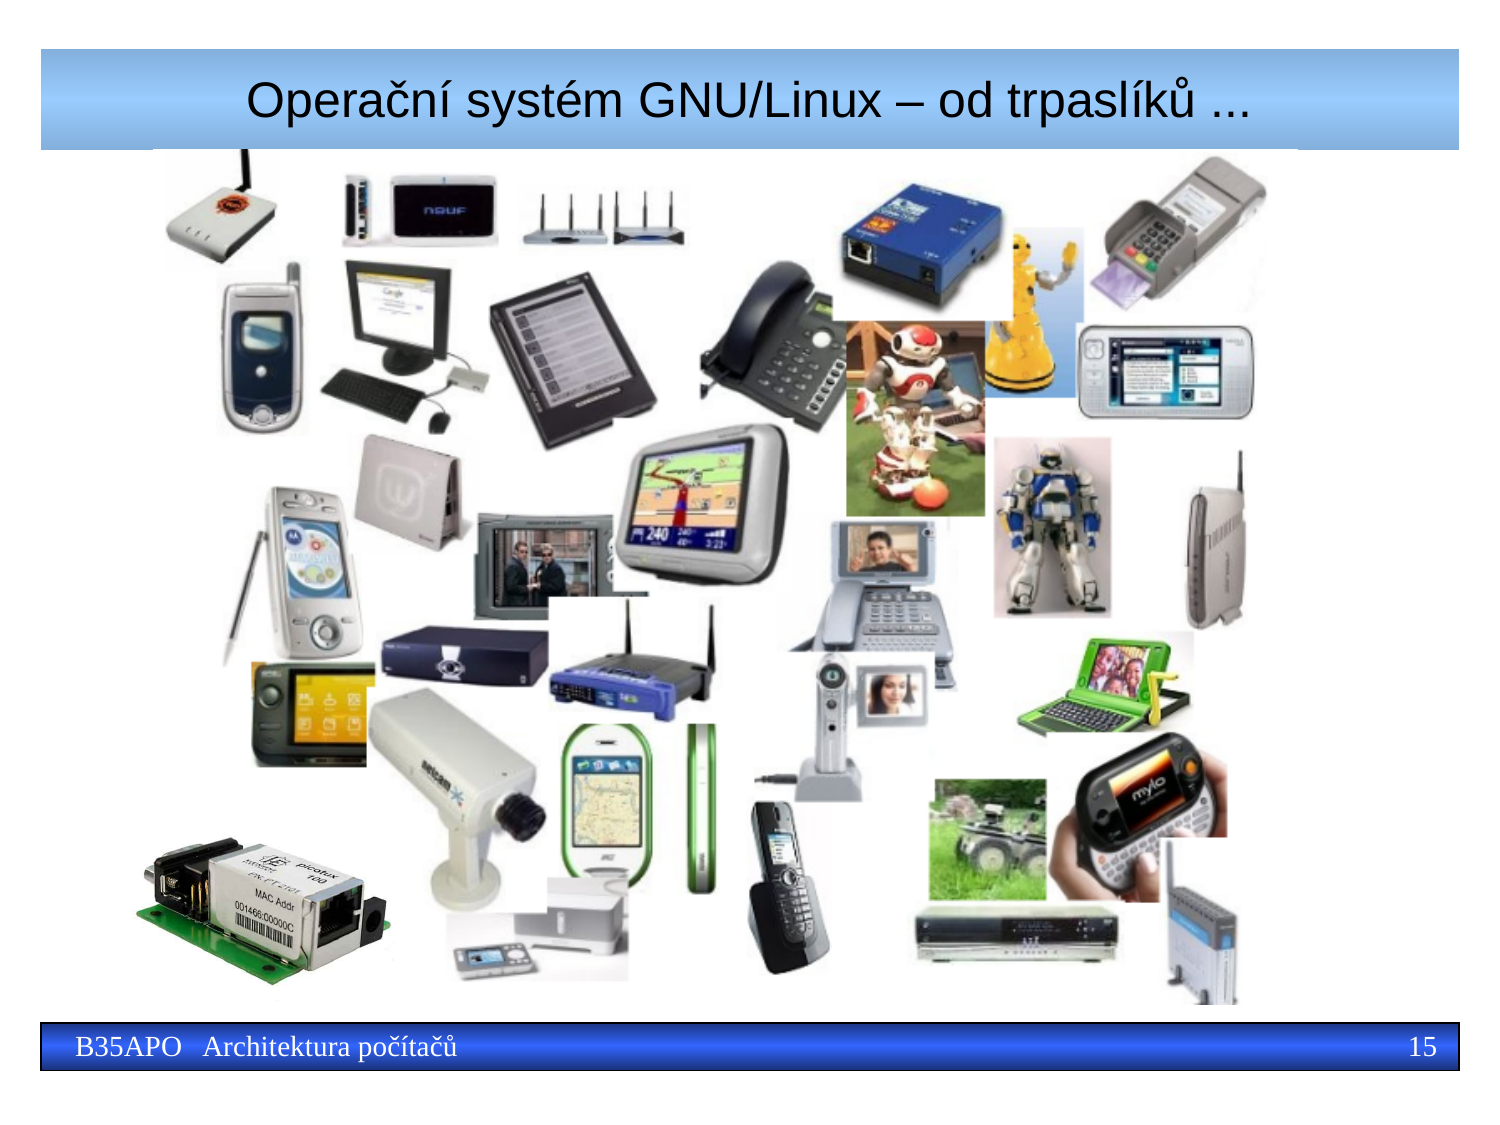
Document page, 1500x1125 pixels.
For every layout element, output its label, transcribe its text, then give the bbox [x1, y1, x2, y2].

title Operační systém GNU/Linux – od trpaslíků ... [41, 49, 1459, 150]
picture [124, 149, 1298, 1005]
